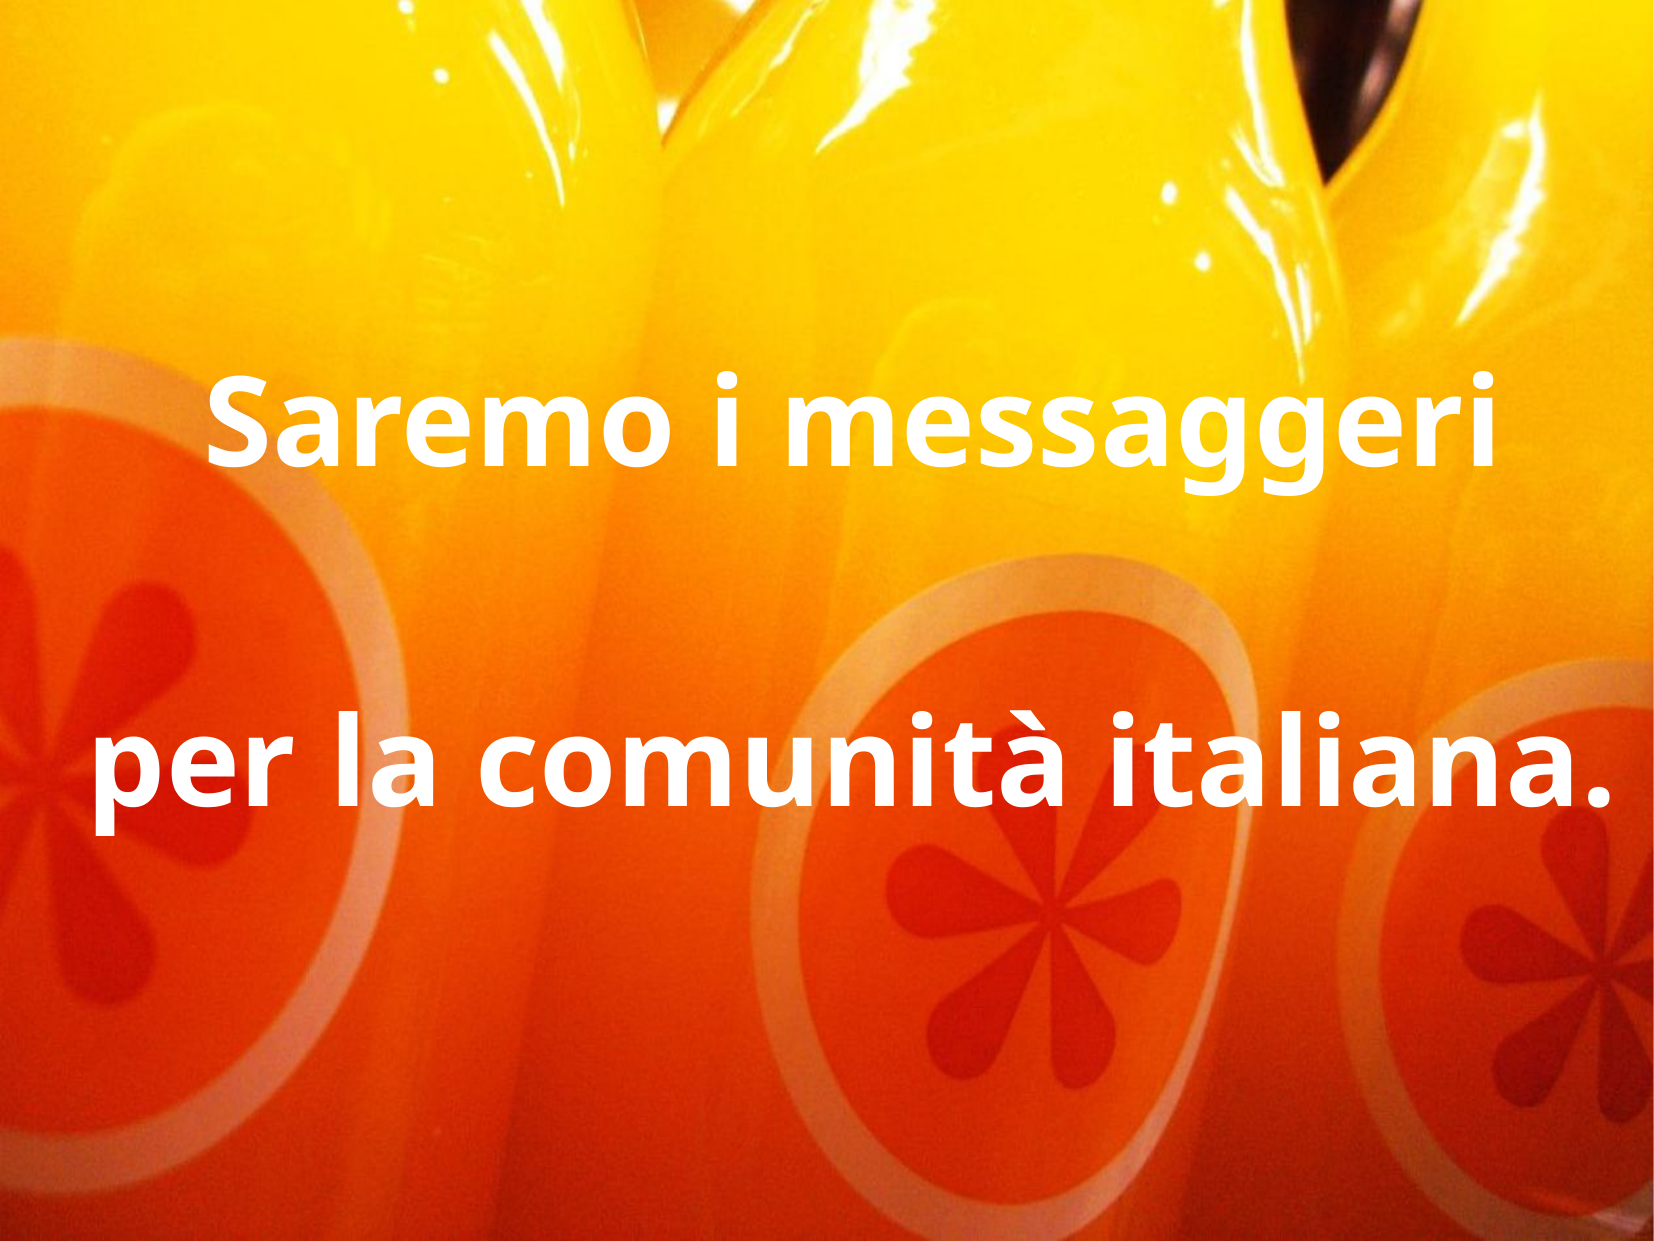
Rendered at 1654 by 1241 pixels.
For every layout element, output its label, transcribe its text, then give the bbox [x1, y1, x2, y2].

text_box per la comunità italiana. [72, 665, 1582, 826]
text_box Saremo i messaggeri [188, 324, 1466, 486]
picture [0, 0, 1654, 1241]
